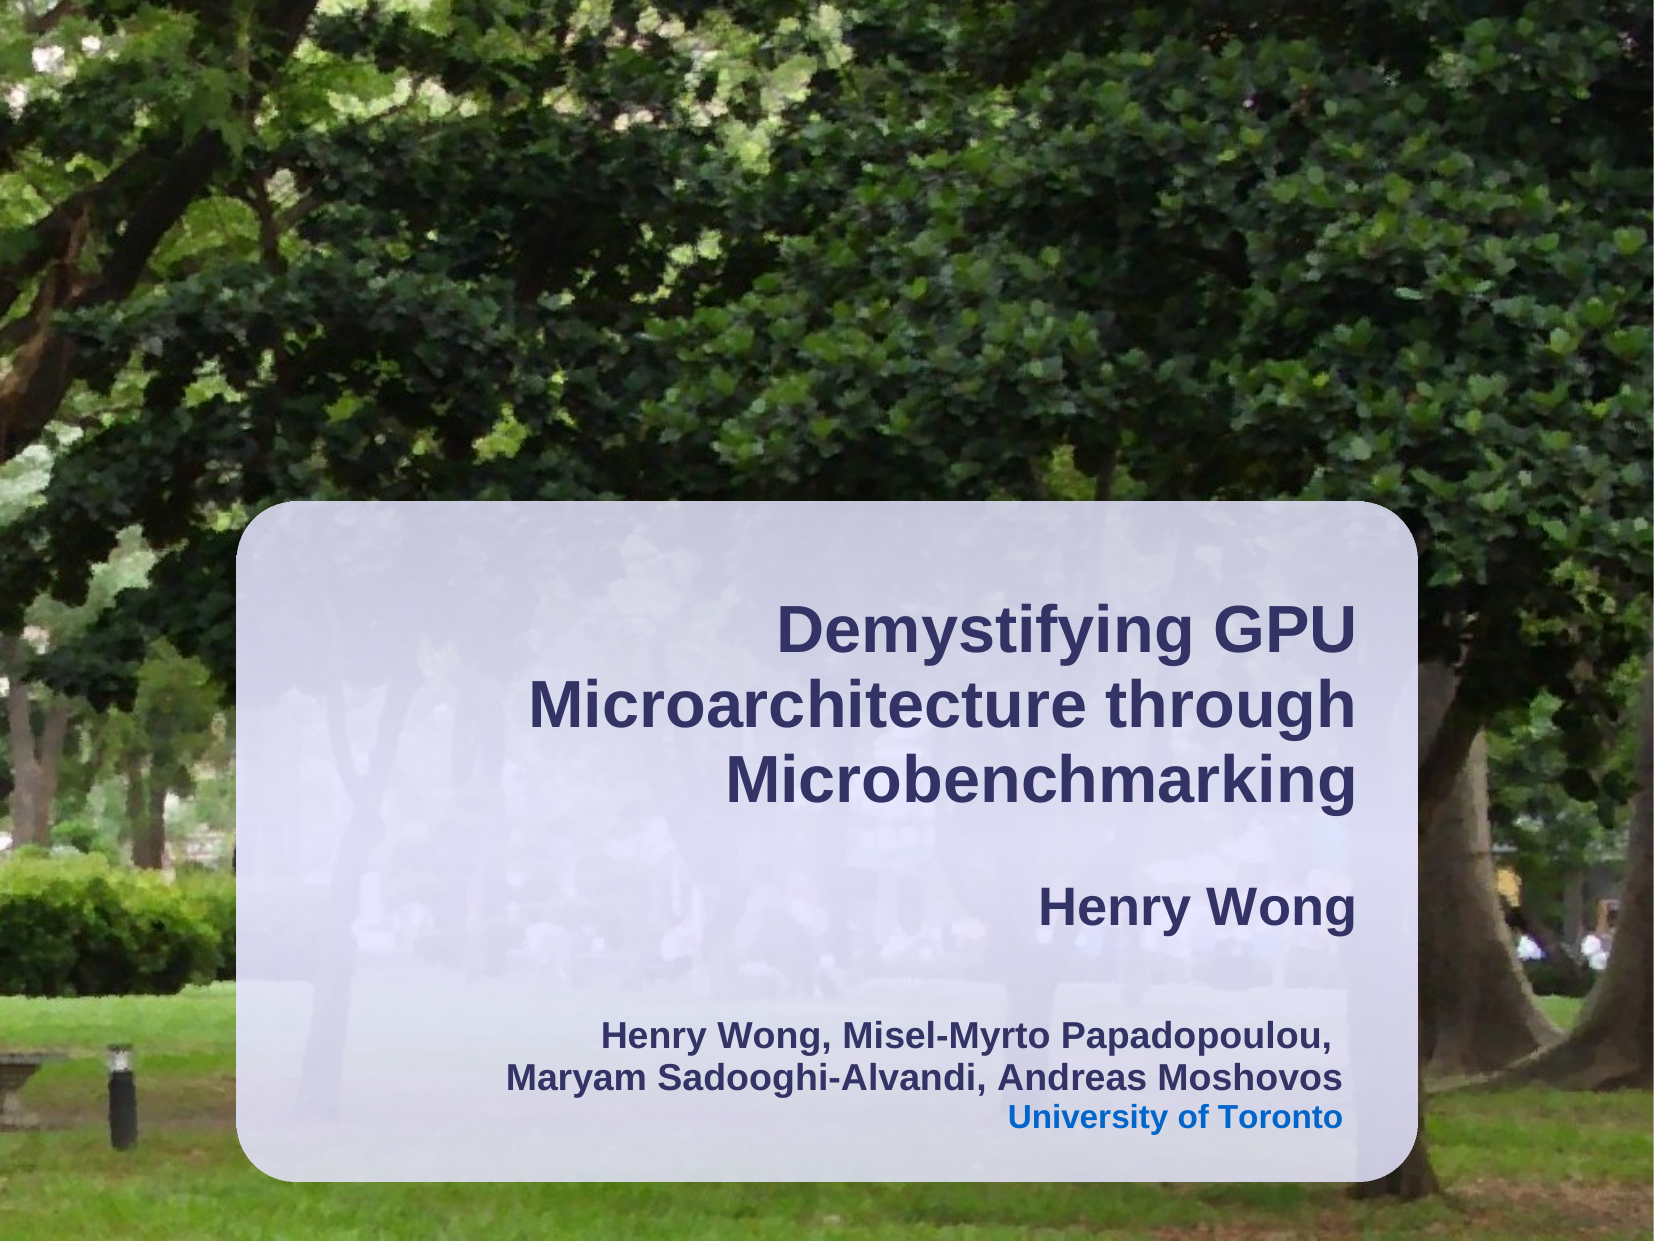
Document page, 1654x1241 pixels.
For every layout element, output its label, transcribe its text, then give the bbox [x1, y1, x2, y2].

picture [0, 0, 1654, 1241]
title Demystifying GPU Microarchitecture through Microbenchmarking Henry Wong [501, 590, 1359, 939]
